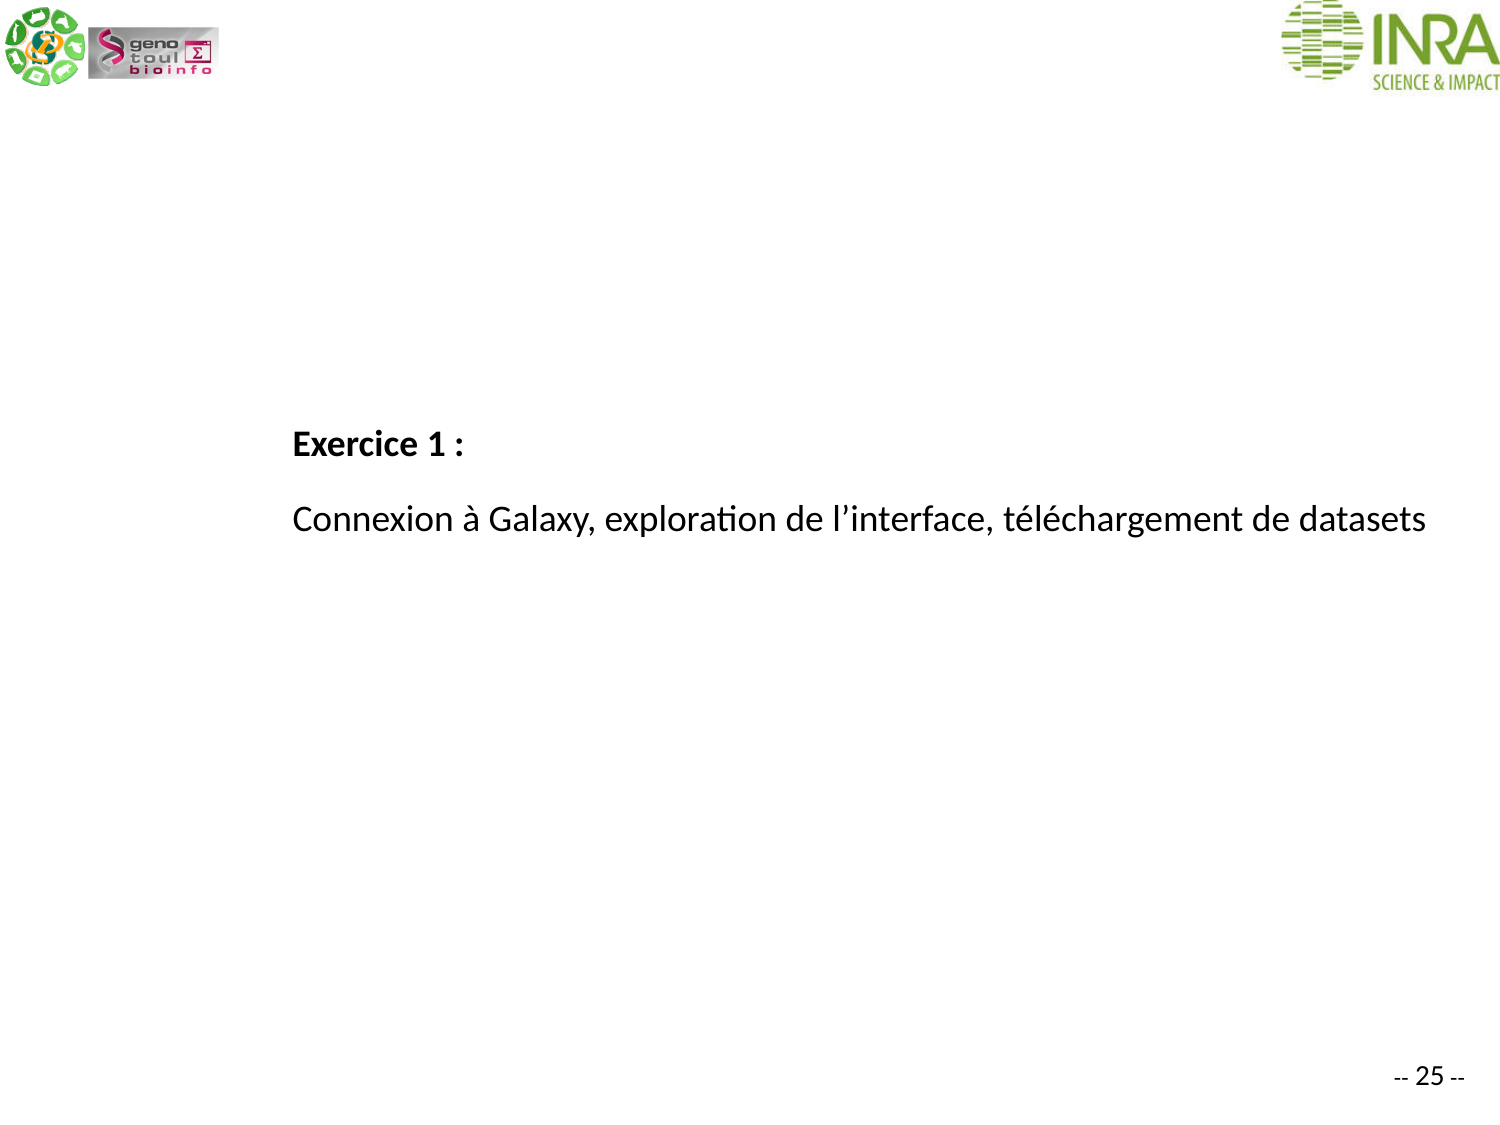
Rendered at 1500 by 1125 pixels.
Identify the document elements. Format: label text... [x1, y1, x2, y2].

picture [5, 7, 85, 86]
picture [1281, 0, 1500, 110]
text_box Exercice 1 : Connexion à Galaxy, exploration de l’interface, téléchargement de datasets [277, 420, 1500, 574]
picture [88, 27, 219, 79]
